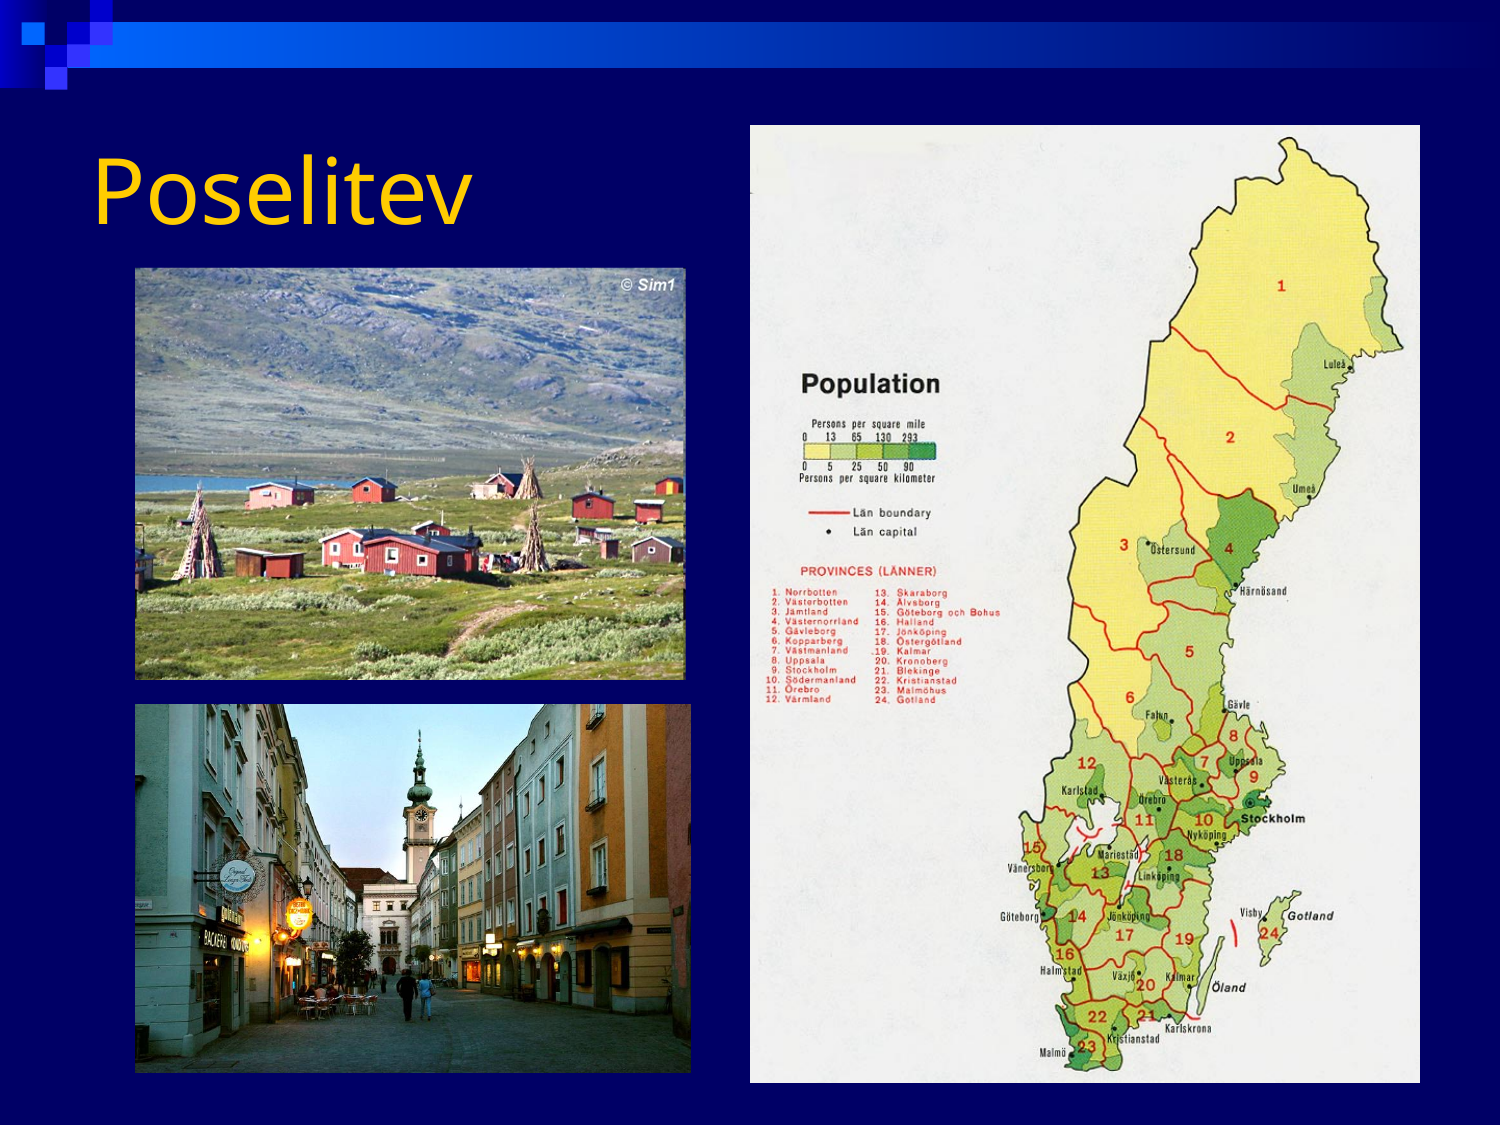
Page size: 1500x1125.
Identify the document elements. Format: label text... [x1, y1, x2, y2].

picture [750, 125, 1420, 1084]
title Poselitev [75, 75, 1425, 300]
picture [135, 704, 691, 1073]
picture [135, 267, 686, 680]
